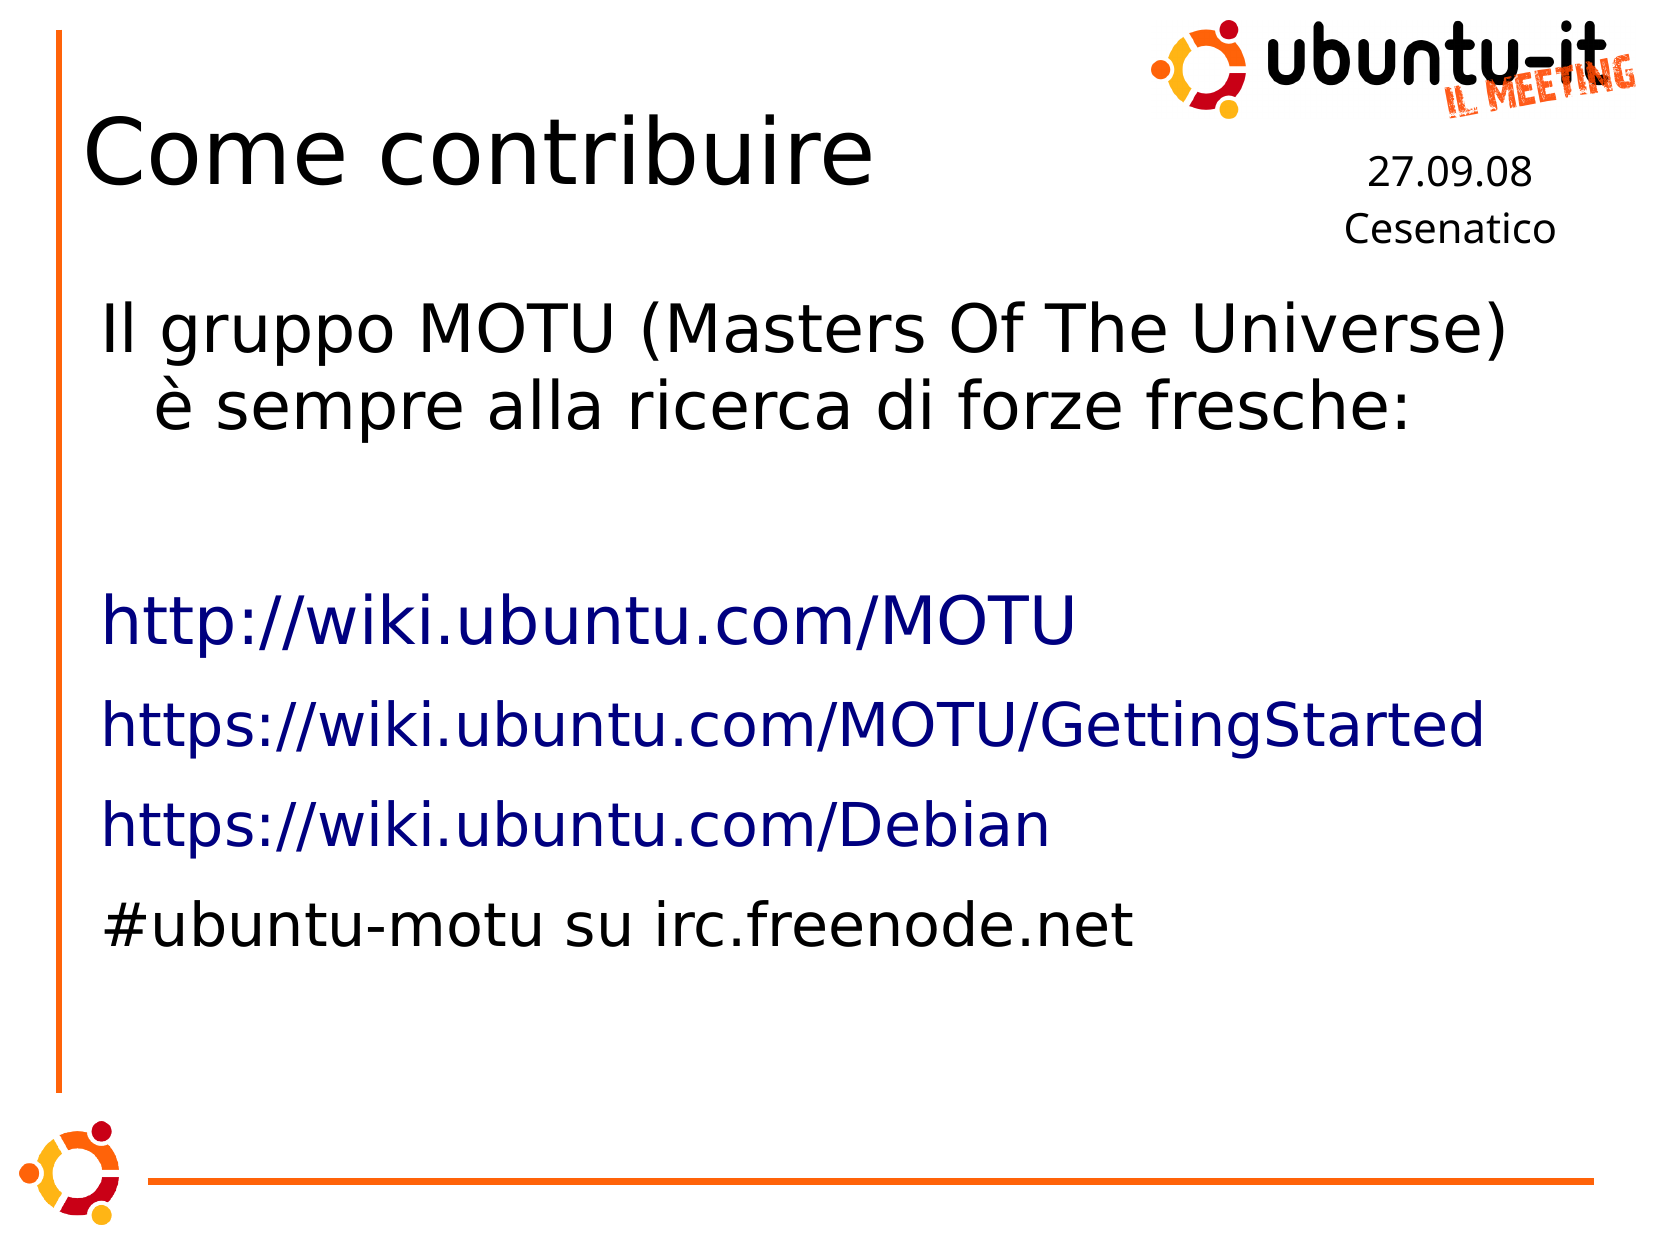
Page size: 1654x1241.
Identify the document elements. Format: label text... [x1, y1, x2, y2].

picture [19, 1121, 119, 1225]
picture [1151, 20, 1636, 119]
title Come contribuire [82, 49, 1571, 257]
list Il gruppo MOTU (Masters Of The Universe) è sempre alla ricerca di forze fresche: http://wiki.ubuntu.com/MOTU https://wiki.ubuntu.com/MOTU/GettingStarted https://wiki.ubuntu.com/Debian #ubuntu-motu su irc.freenode.net [82, 290, 1571, 1109]
